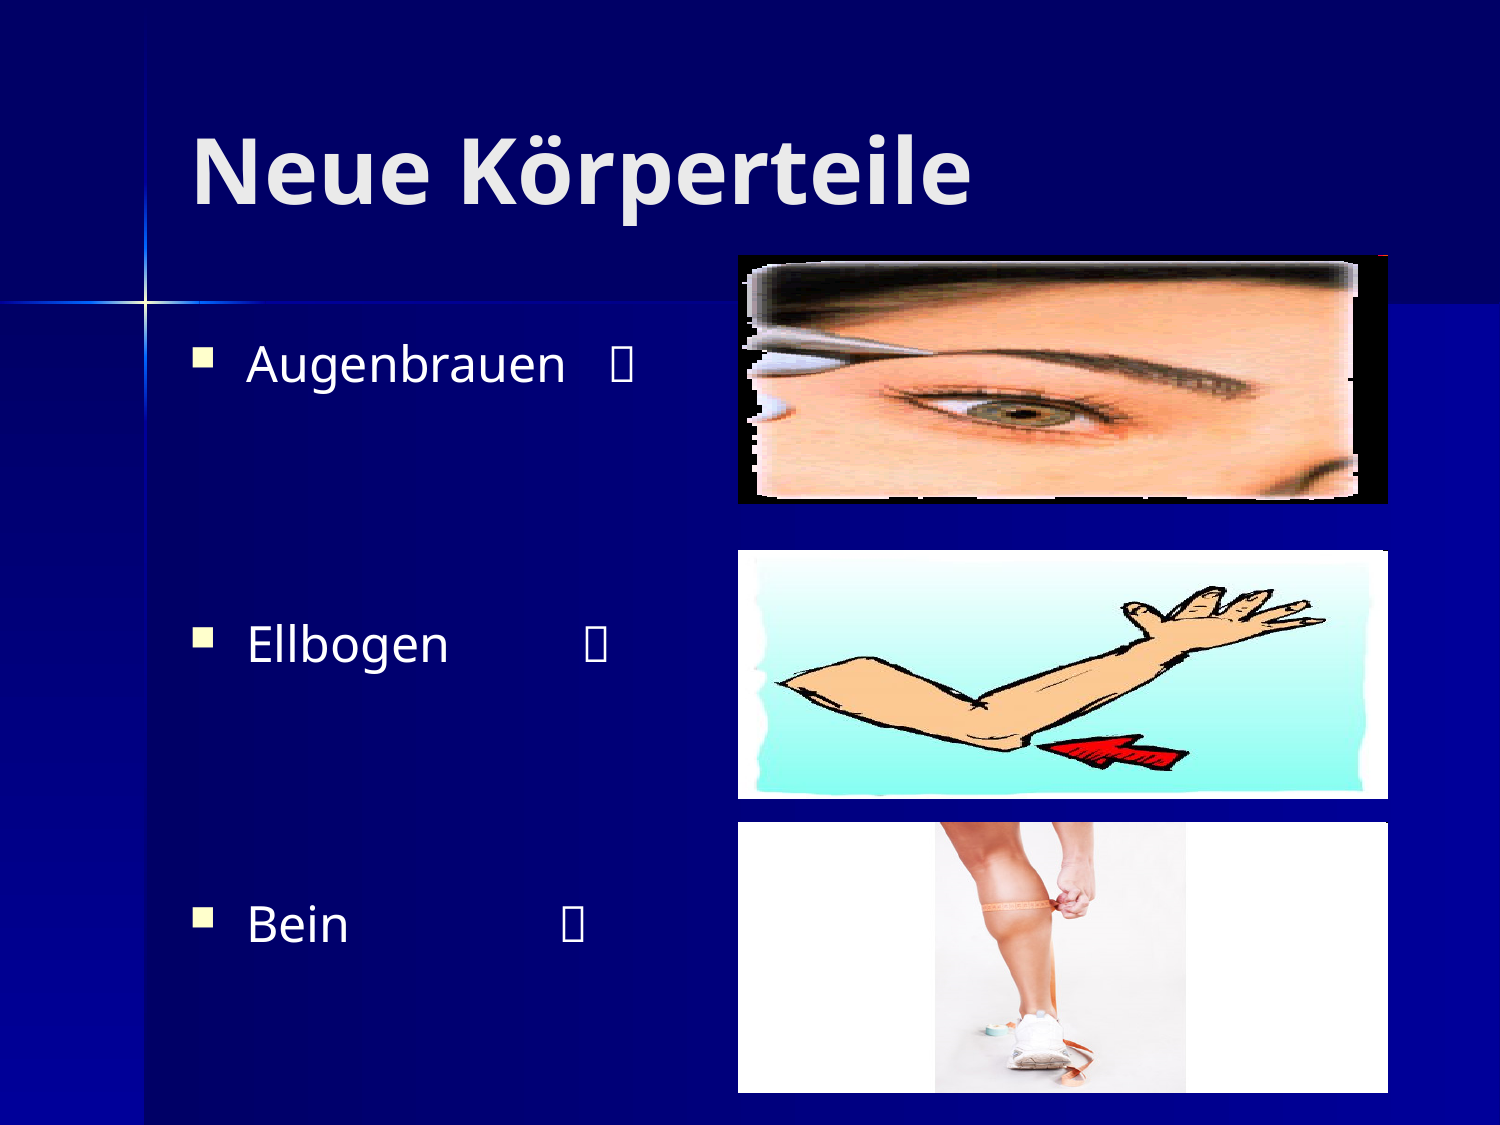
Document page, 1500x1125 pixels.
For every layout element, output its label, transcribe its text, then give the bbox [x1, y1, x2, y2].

picture [738, 255, 1388, 504]
picture [738, 550, 1388, 799]
list Augenbrauen  Ellbogen  Bein  [174, 324, 782, 1000]
picture [738, 822, 1388, 1093]
title Neue Körperteile [174, 50, 1413, 285]
